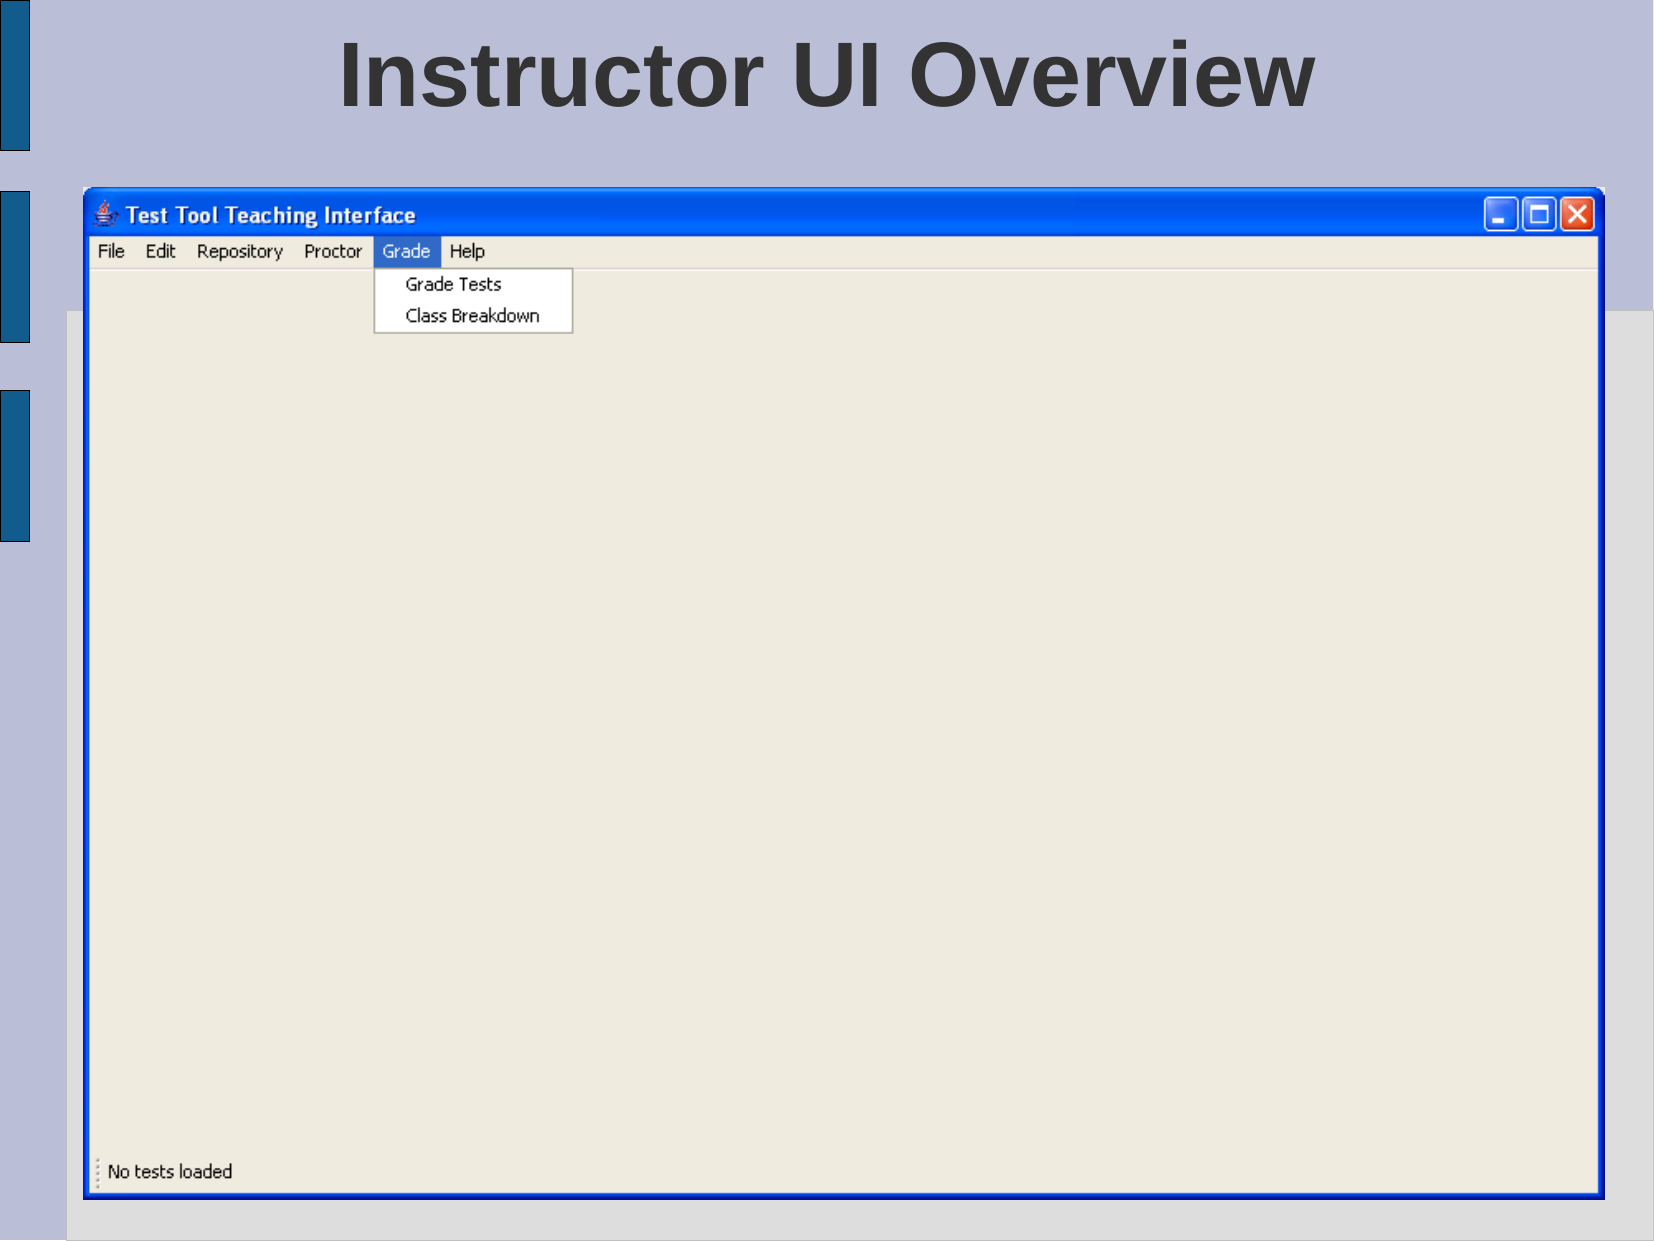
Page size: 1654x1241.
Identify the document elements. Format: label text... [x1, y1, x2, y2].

title Instructor UI Overview [121, 0, 1534, 151]
picture [83, 187, 1605, 1200]
